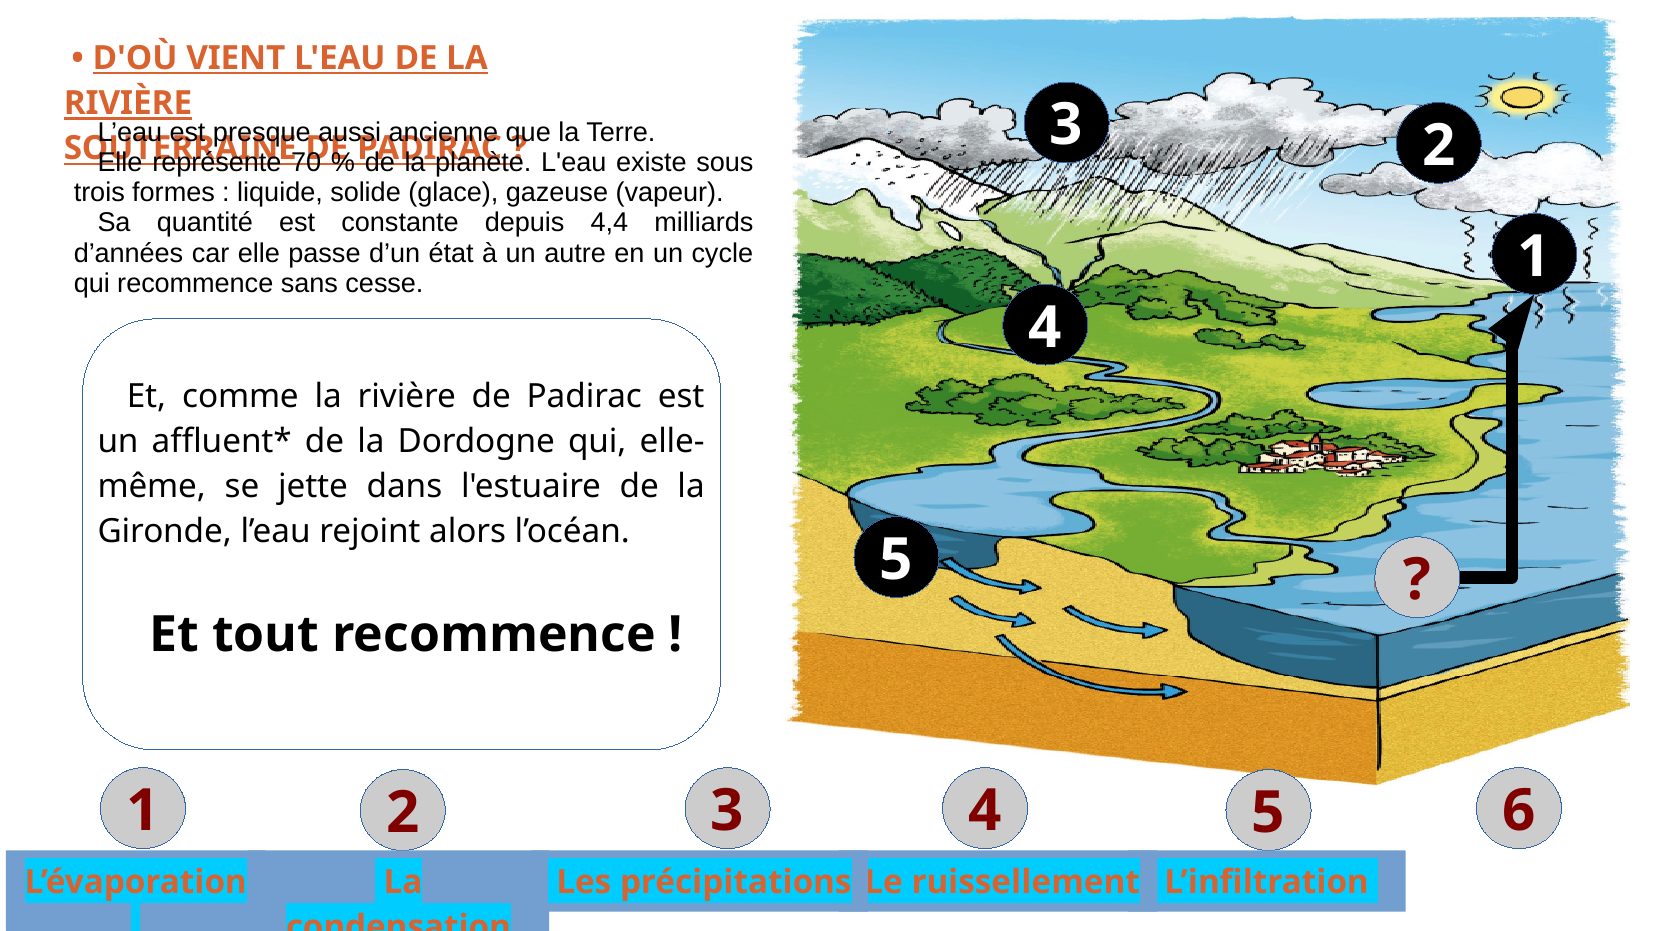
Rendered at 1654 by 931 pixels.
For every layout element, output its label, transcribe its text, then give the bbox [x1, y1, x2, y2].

text_box ? [1374, 536, 1460, 618]
text_box 4 [942, 767, 1028, 849]
text_box 2 [360, 769, 446, 850]
text_box 3 [685, 767, 771, 849]
text_box Et, comme la rivière de Padirac est un affluent* de la Dordogne qui, elle-même, se jette dans l'estuaire de la Gironde, l’eau rejoint alors l’océan. Et tout recommence ! [82, 318, 721, 750]
text_box L’eau est presque aussi ancienne que la Terre. Elle représente 70 % de la planète. L'eau existe sous trois formes : liquide, solide (glace), gazeuse (vapeur). Sa quantité est constante depuis 4,4 milliards d’années car elle passe d’un état à un autre en un cycle qui recommence sans cesse. [47, 109, 768, 308]
picture [779, 8, 1630, 792]
text_box 1 [100, 767, 186, 849]
text_box Le ruissellement [869, 850, 1158, 912]
text_box 2 [1396, 102, 1482, 184]
text_box Les précipitations [531, 850, 869, 912]
text_box 5 [853, 516, 940, 598]
text_box L’évaporation [5, 850, 248, 912]
text_box L’infiltration [1158, 850, 1406, 912]
text_box 1 [1491, 213, 1577, 295]
text_box 4 [1002, 284, 1088, 366]
text_box 5 [1225, 769, 1312, 850]
text_box La condensation [248, 850, 531, 912]
text_box 6 [1476, 767, 1562, 849]
text_box • D'OÙ VIENT L'EAU DE LA RIVIÈRE SOUTERRAINE DE PADIRAC ? [48, 26, 556, 109]
text_box 3 [1024, 82, 1110, 163]
